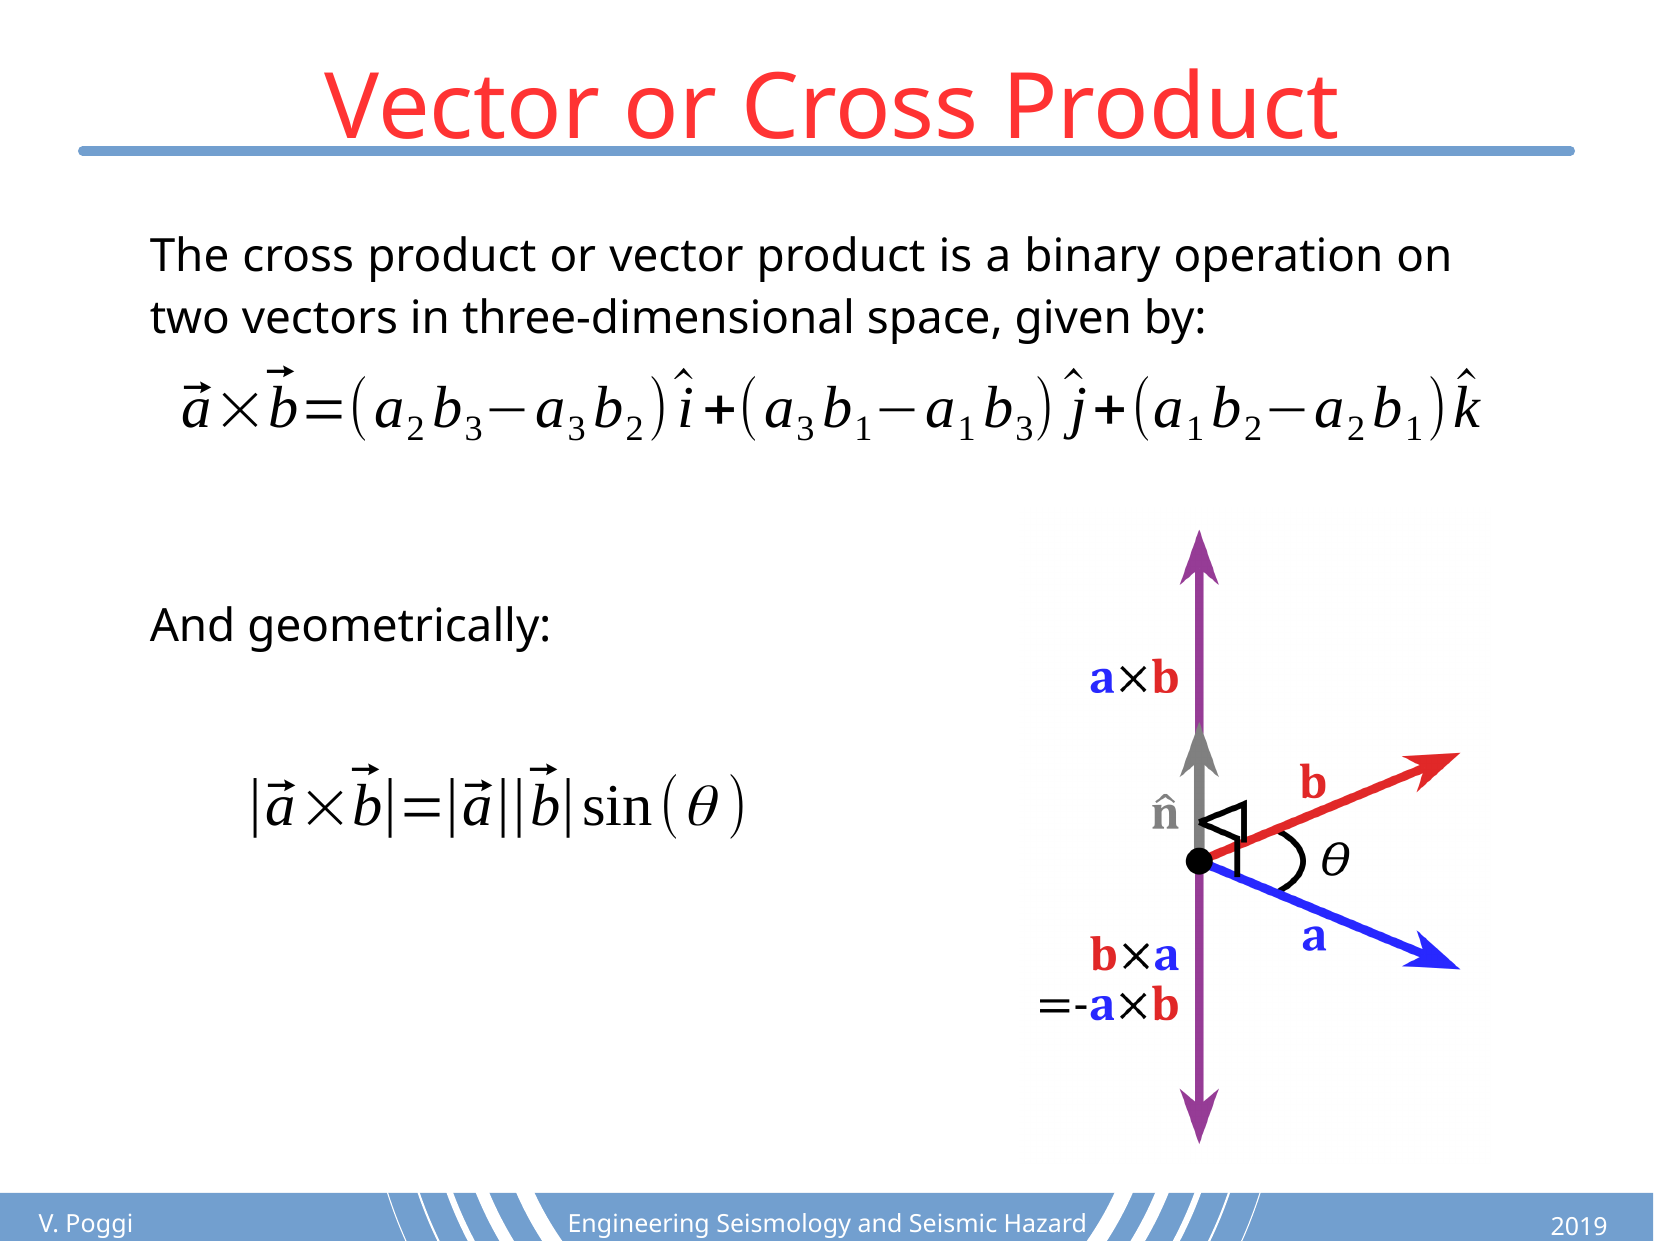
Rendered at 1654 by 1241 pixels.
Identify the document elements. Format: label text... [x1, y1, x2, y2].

chart [230, 761, 762, 843]
text_box And geometrically: [135, 585, 1516, 654]
text_box Vector or Cross Product [90, 33, 1576, 156]
text_box The cross product or vector product is a binary operation on two vectors in three-dimensional space, given by: [135, 214, 1516, 337]
chart [165, 364, 1499, 450]
picture [1019, 507, 1491, 585]
picture [1019, 654, 1491, 1164]
